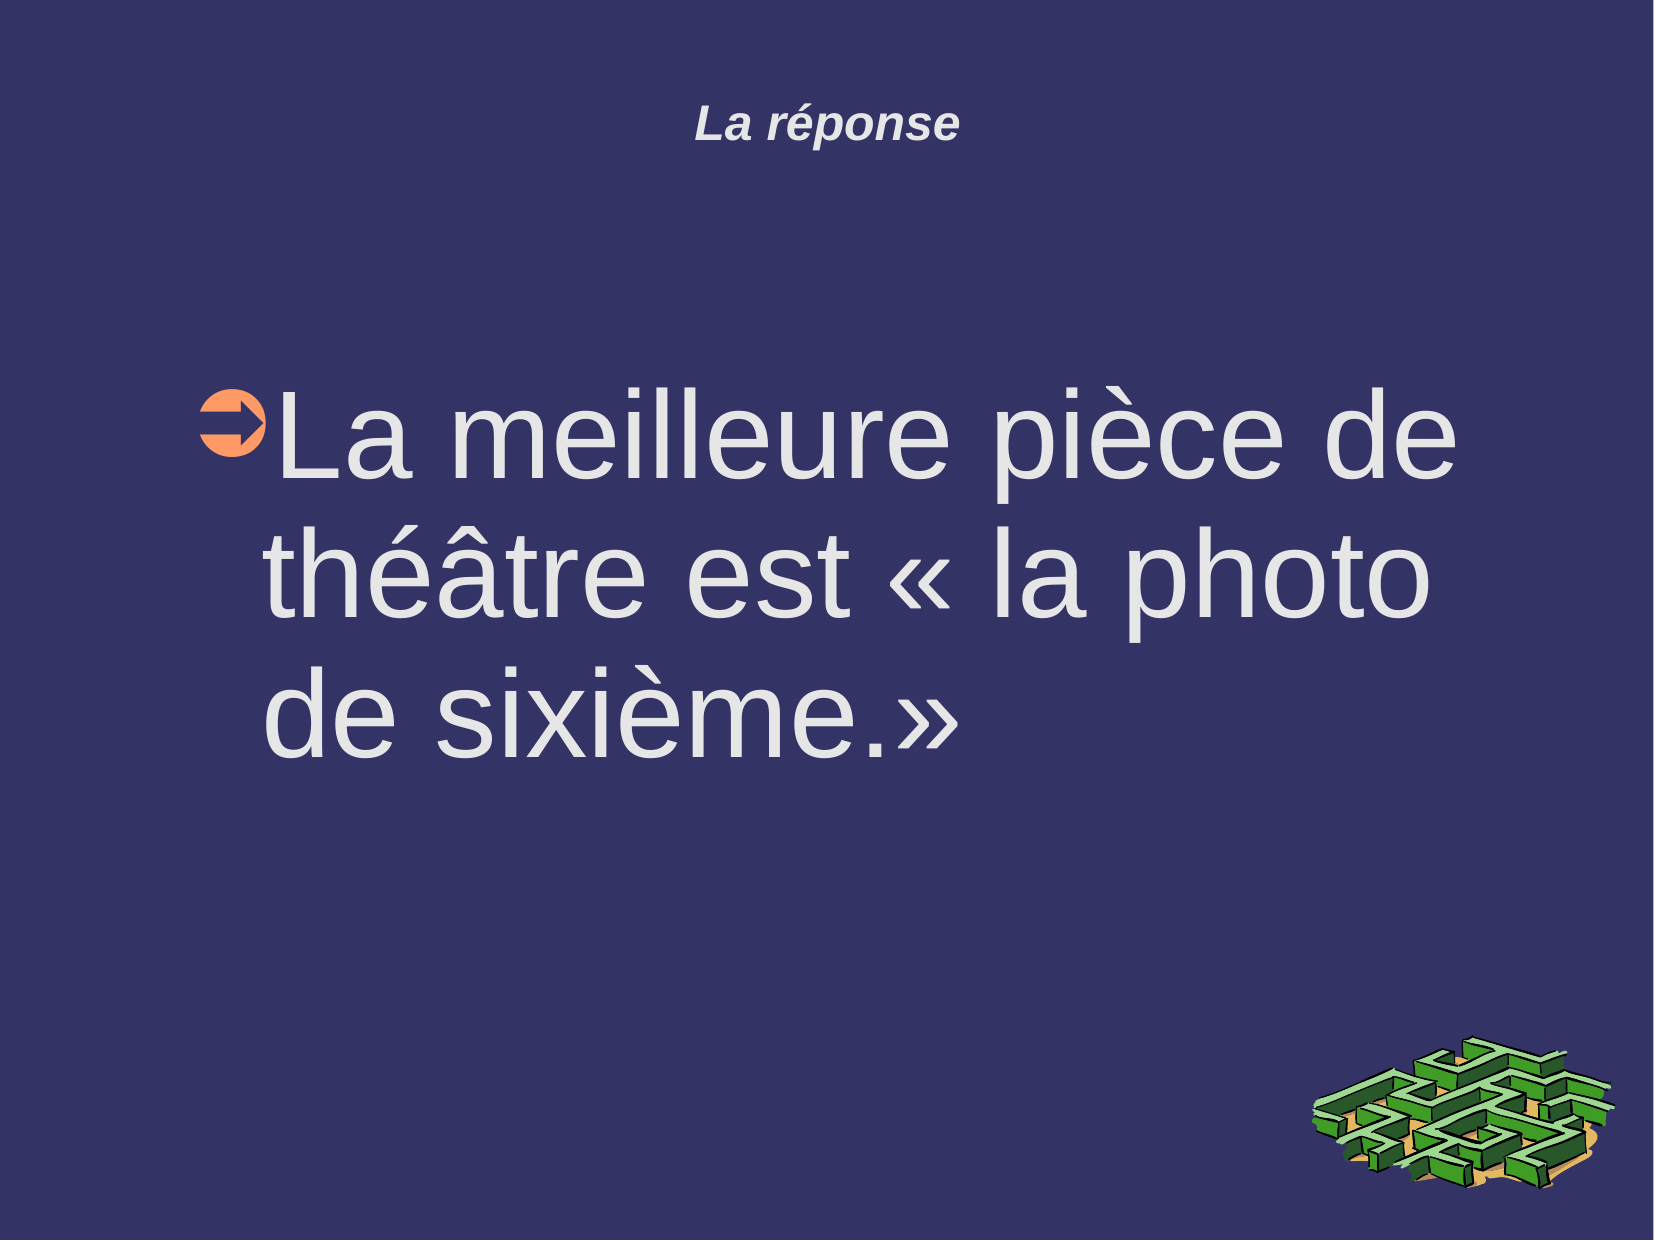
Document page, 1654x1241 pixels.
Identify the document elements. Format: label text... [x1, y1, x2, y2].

title La réponse [121, 19, 1534, 227]
list La meilleure pièce de théâtre est « la photo de sixième.» [178, 364, 1570, 1147]
